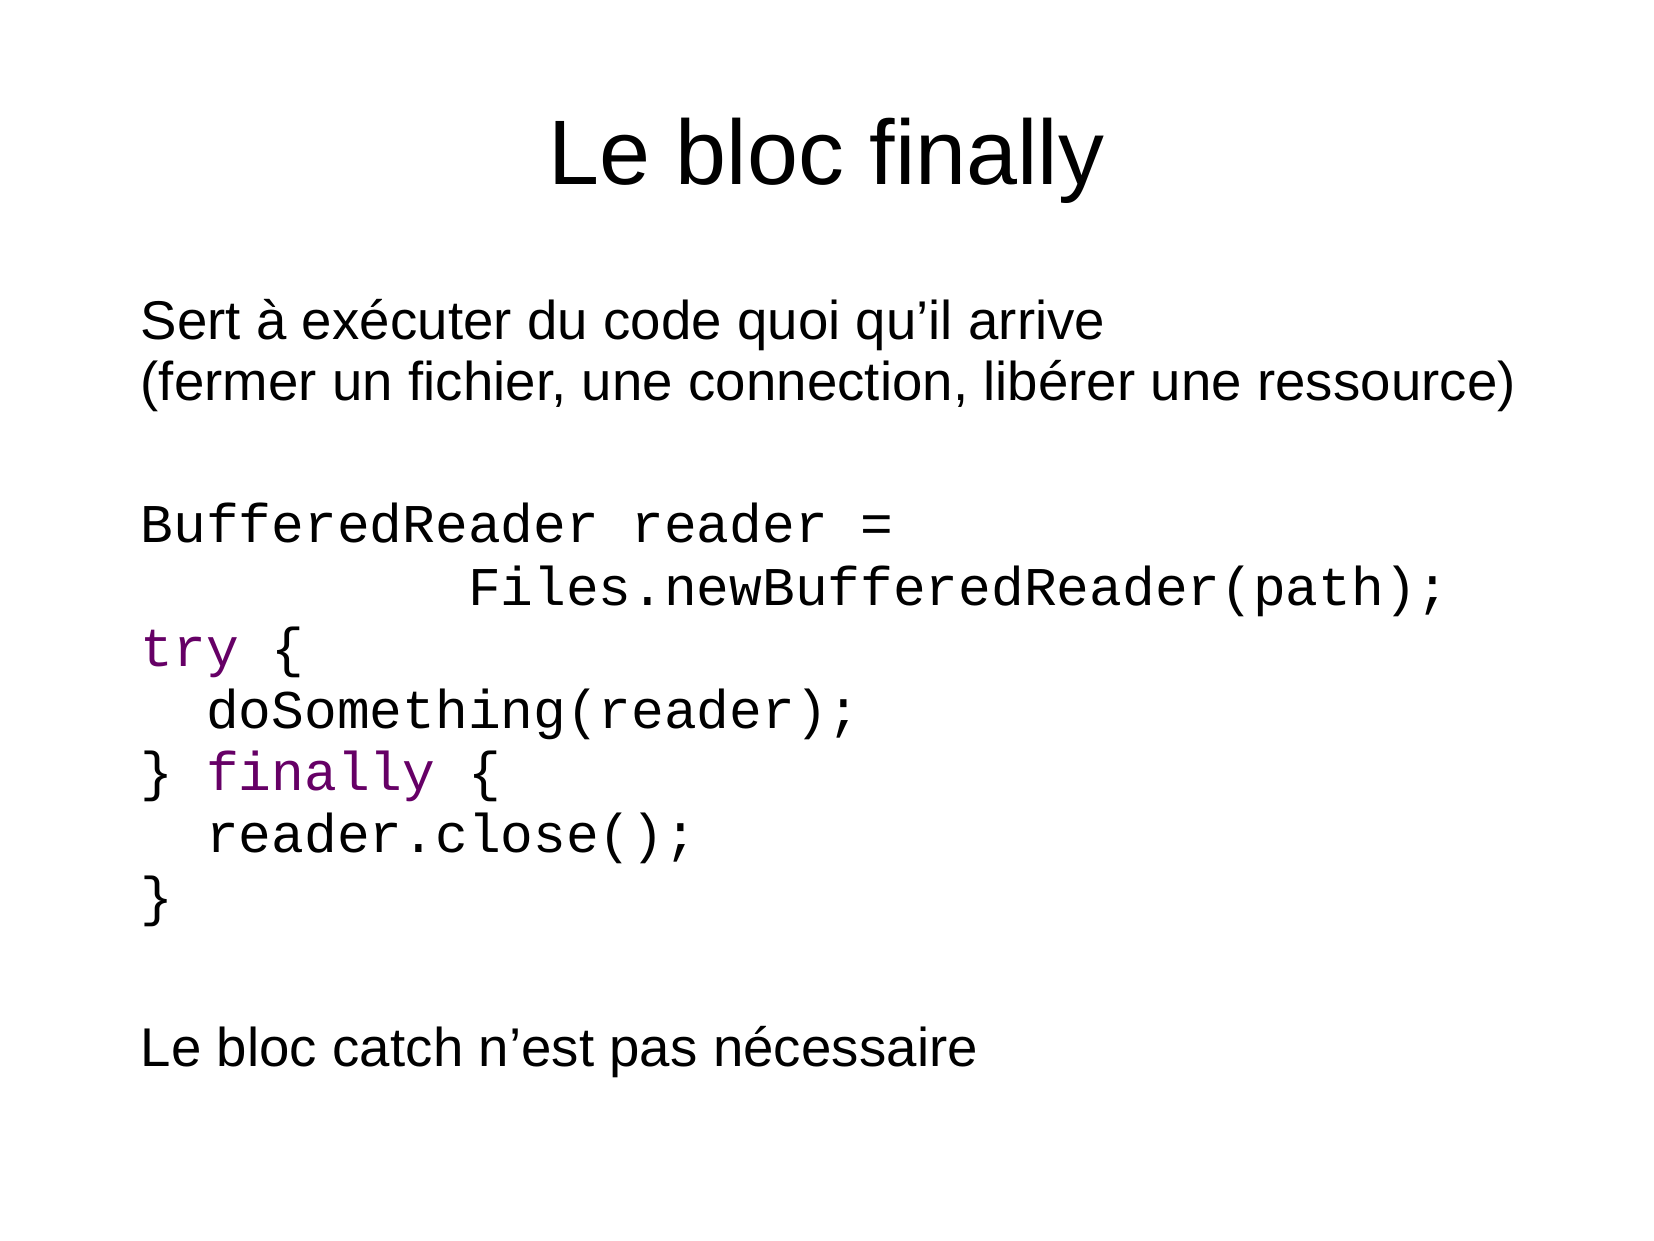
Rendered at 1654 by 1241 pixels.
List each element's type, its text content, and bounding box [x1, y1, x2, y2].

list Sert à exécuter du code quoi qu’il arrive (fermer un fichier, une connection, libérer une ressource) BufferedReader reader = Files.newBufferedReader(path); try { doSomething(reader); } finally { reader.close(); } Le bloc catch n’est pas nécessaire [82, 290, 1571, 1081]
title Le bloc finally [82, 49, 1571, 257]
